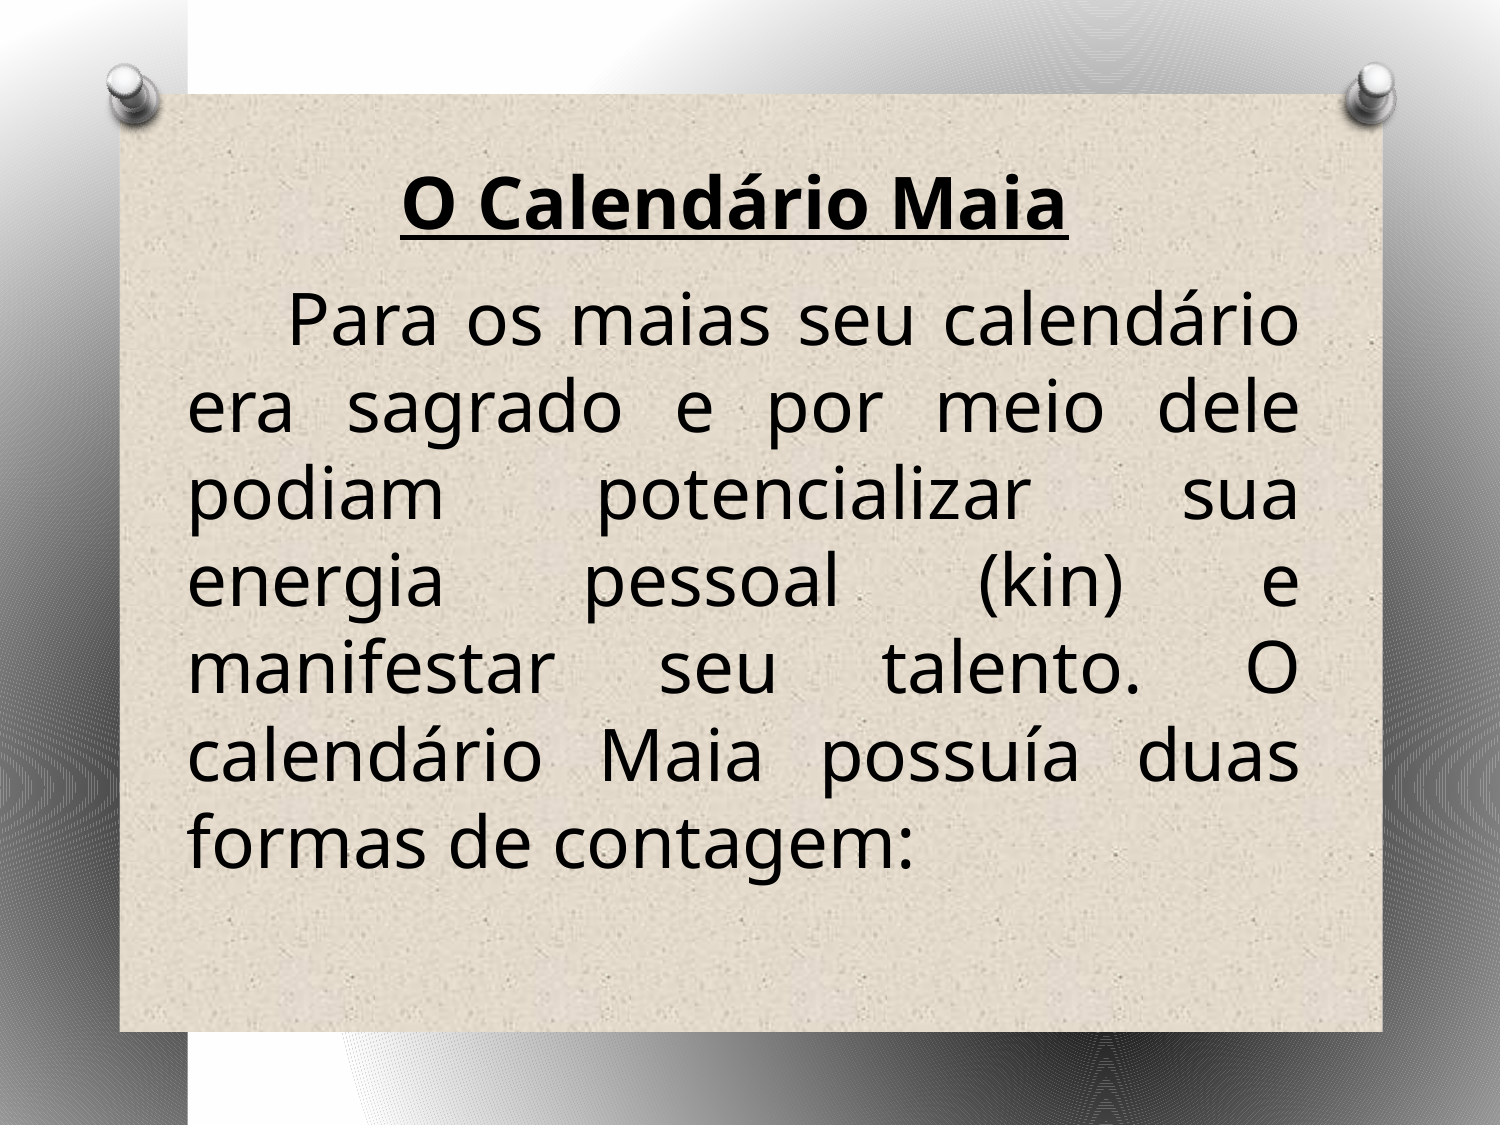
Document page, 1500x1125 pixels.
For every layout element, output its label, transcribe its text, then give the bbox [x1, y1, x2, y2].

list O Calendário Maia Para os maias seu calendário era sagrado e por meio dele podiam potencializar sua energia pessoal (kin) e manifestar seu talento. O calendário Maia possuía duas formas de contagem: [171, 149, 1317, 894]
picture [75, 29, 1439, 1032]
